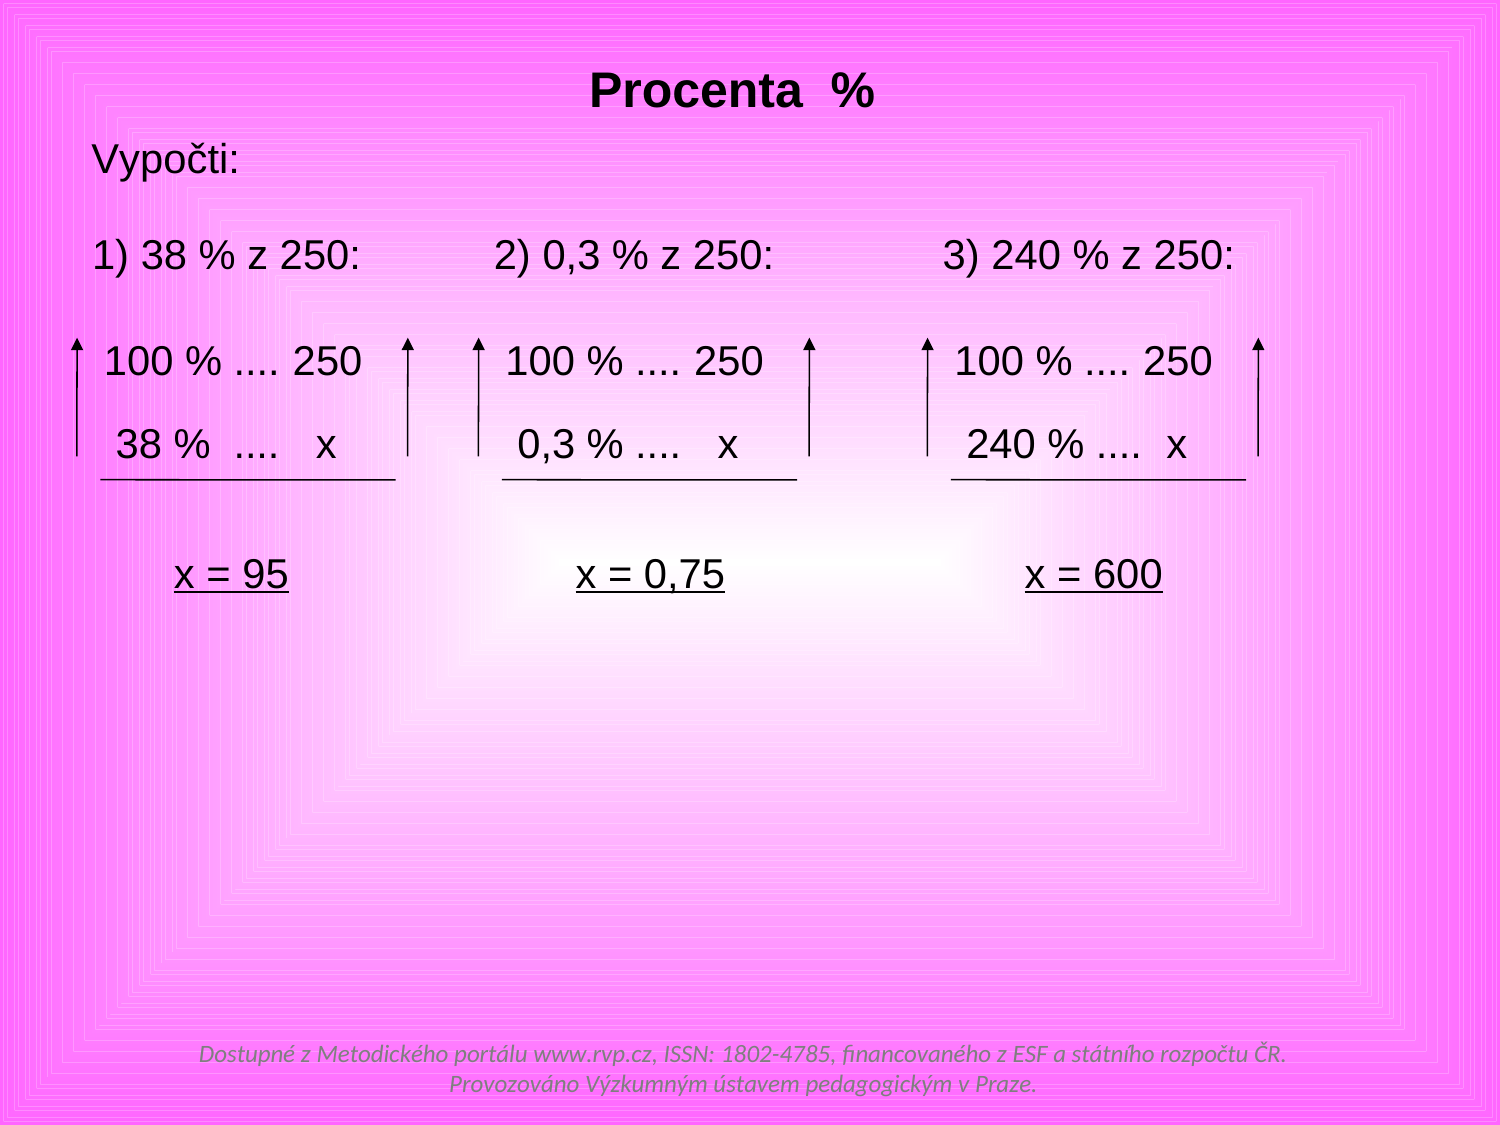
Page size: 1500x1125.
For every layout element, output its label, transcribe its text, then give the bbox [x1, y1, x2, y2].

text_box 2) 0,3 % z 250: [478, 220, 790, 286]
text_box 250 [679, 326, 779, 392]
text_box 38 % .... [100, 408, 295, 475]
text_box 250 [1128, 326, 1228, 392]
text_box 3) 240 % z 250: [927, 220, 1250, 286]
text_box 100 % .... [490, 326, 679, 392]
text_box 1) 38 % z 250: [77, 220, 377, 286]
text_box 250 [277, 326, 378, 392]
text_box 100 % .... [939, 326, 1128, 392]
text_box 0,3 % .... [502, 408, 697, 475]
text_box 240 % .... [951, 408, 1151, 475]
text_box Procenta % [574, 49, 891, 125]
text_box Vypočti: [76, 124, 255, 190]
text_box x [1151, 408, 1203, 475]
text_box x [301, 408, 352, 475]
text_box x [702, 408, 754, 475]
text_box x = 600 [1009, 538, 1178, 605]
text_box x = 0,75 [560, 538, 741, 605]
text_box x = 95 [159, 538, 304, 605]
text_box Dostupné z Metodického portálu www.rvp.cz, ISSN: 1802-4785, financovaného z ESF a státního rozpočtu ČR. Provozováno Výzkumným ústavem pedagogickým v Praze. [171, 1030, 1317, 1106]
text_box 100 % .... [89, 326, 277, 392]
